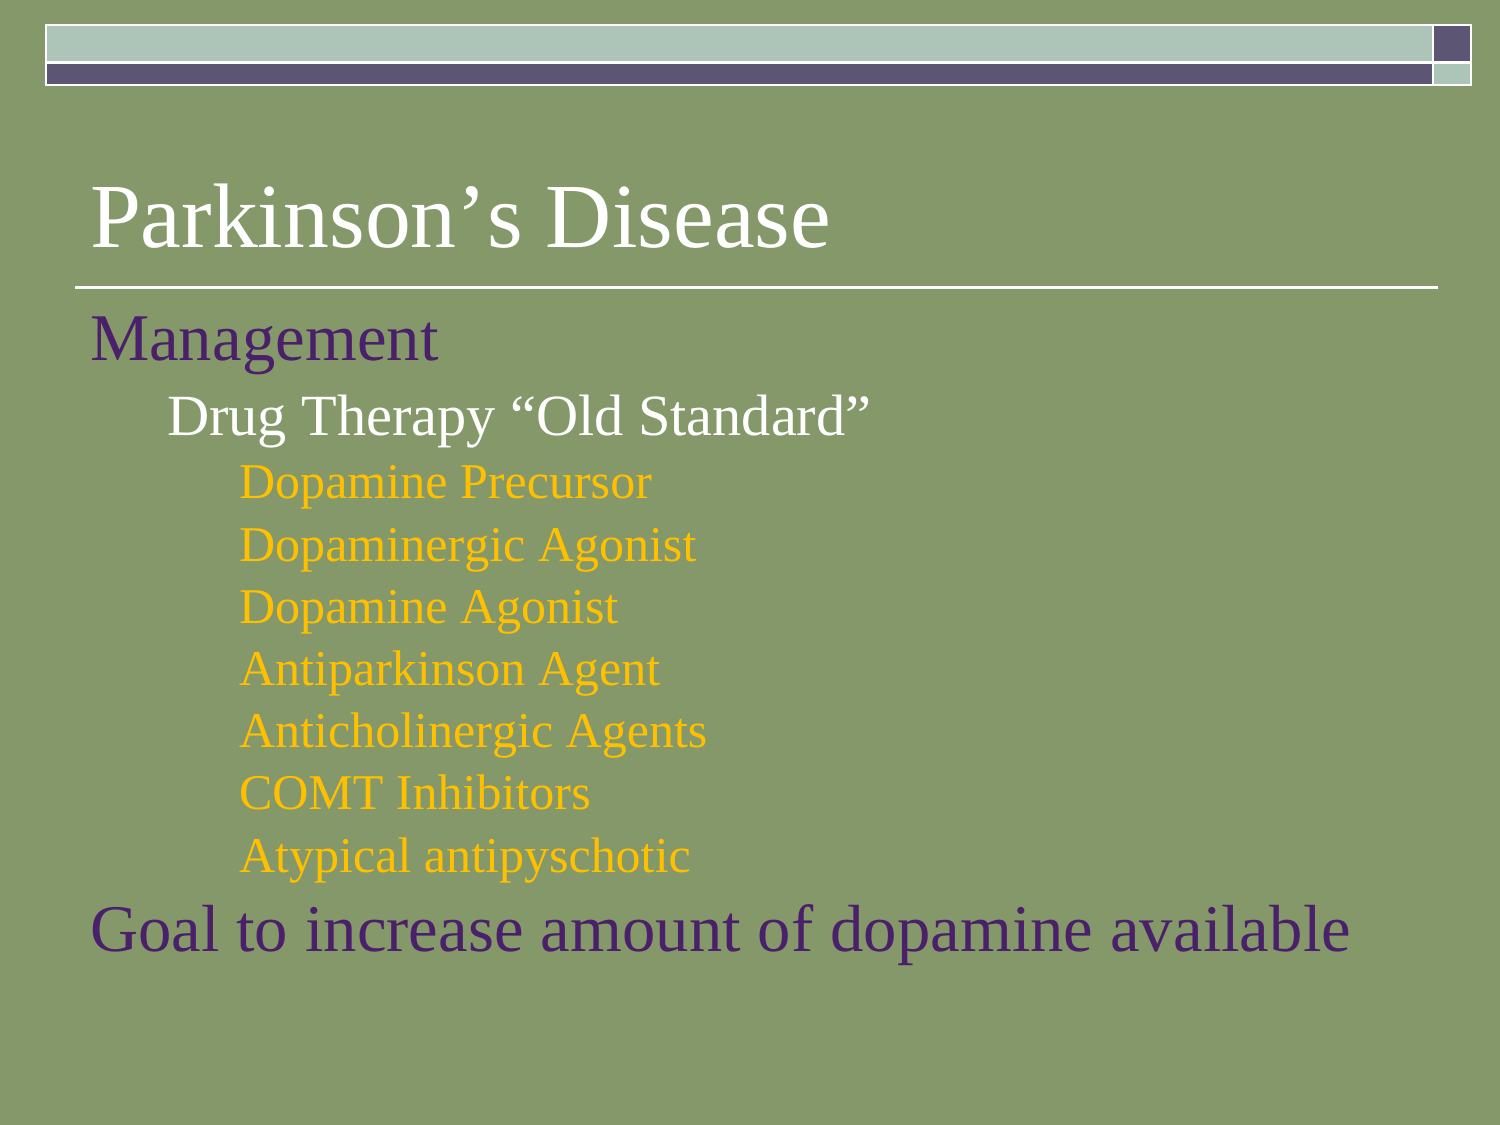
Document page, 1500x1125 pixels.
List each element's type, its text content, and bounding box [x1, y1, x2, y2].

title Parkinson’s Disease [75, 87, 1426, 275]
list Management Drug Therapy “Old Standard” Dopamine Precursor Dopaminergic Agonist Dopamine Agonist Antiparkinson Agent Anticholinergic Agents COMT Inhibitors Atypical antipyschotic Goal to increase amount of dopamine available [75, 299, 1500, 1006]
